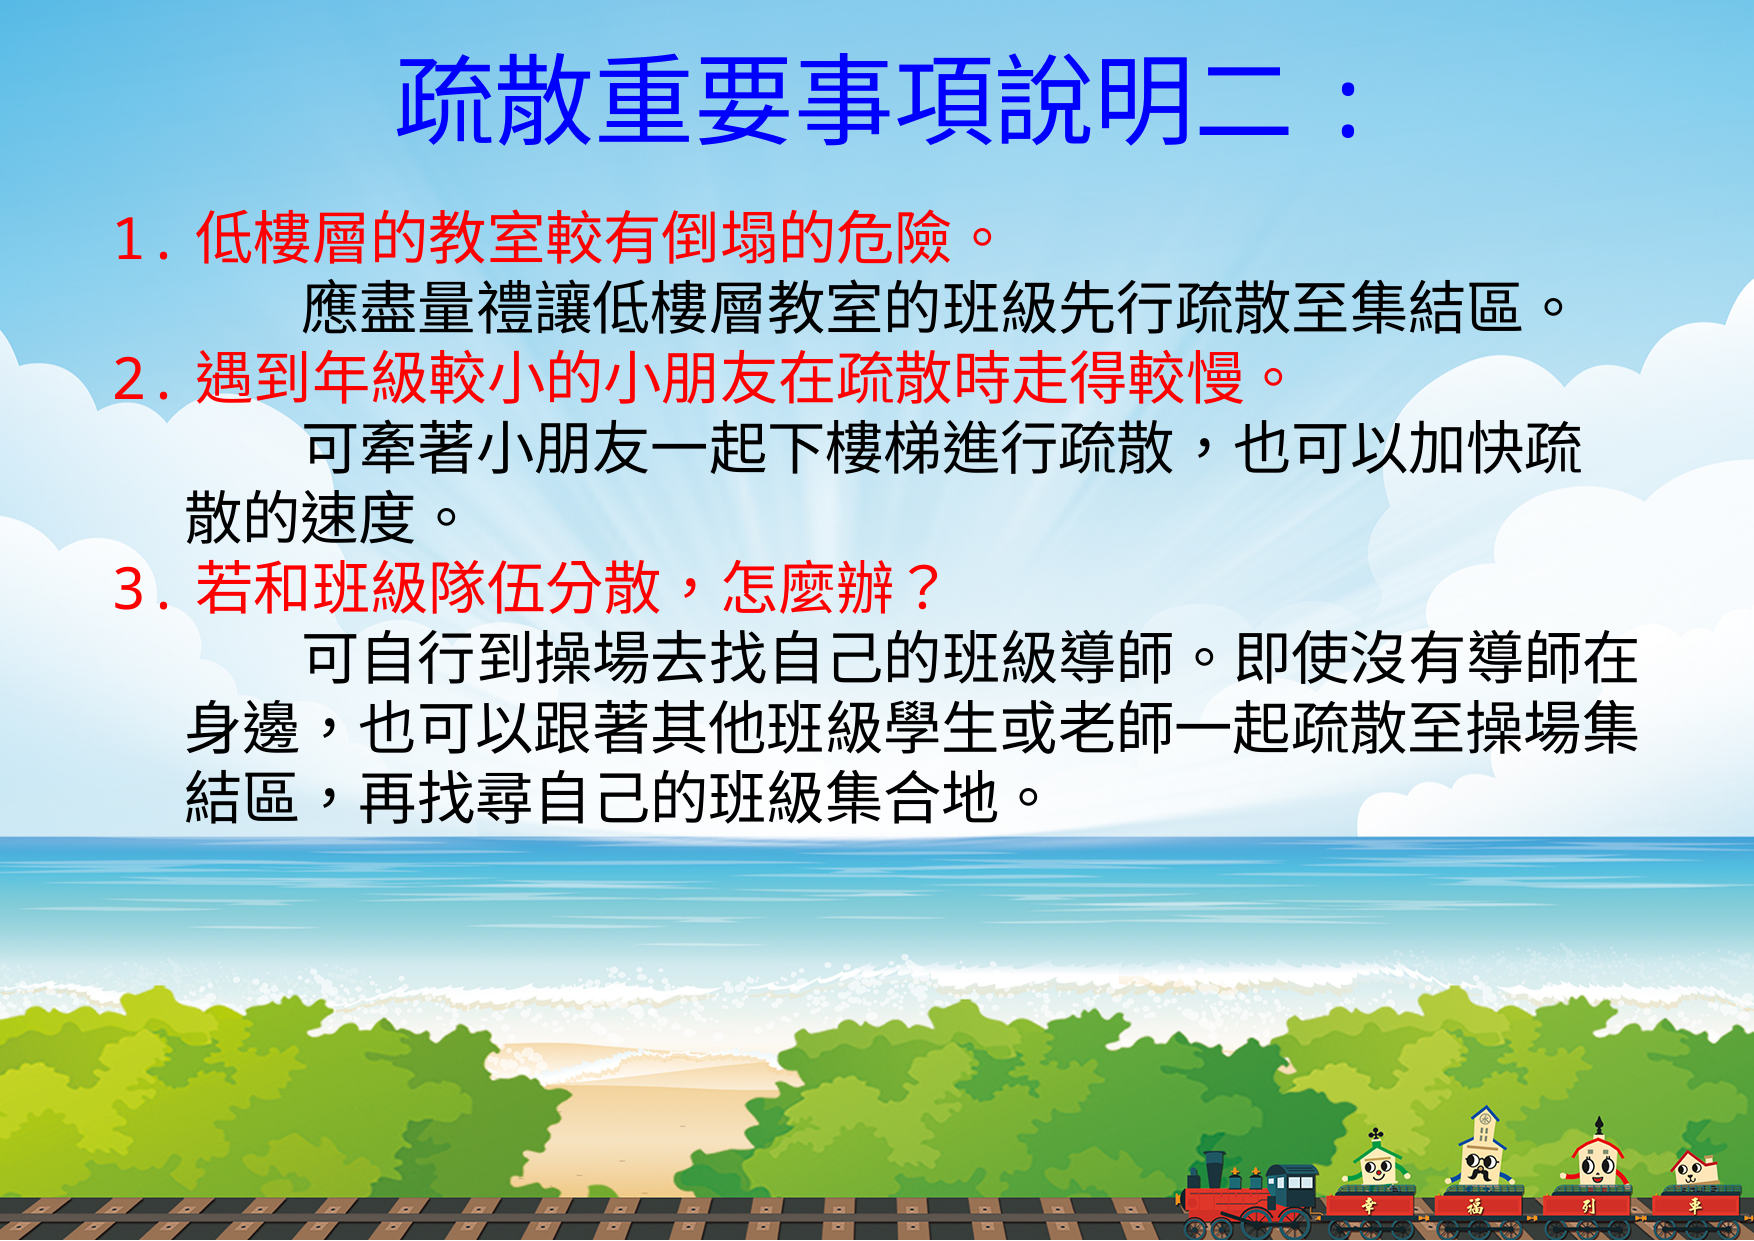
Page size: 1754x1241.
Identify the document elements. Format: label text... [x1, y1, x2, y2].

text_box 疏散重要事項說明二: [379, 30, 1352, 167]
picture [0, 0, 1754, 1240]
text_box 1.低樓層的教室較有倒塌的危險。 應盡量禮讓低樓層教室的班級先行疏散至集結區。 2.遇到年級較小的小朋友在疏散時走得較慢。 可牽著小朋友一起下樓梯進行疏散，也可以加快疏 散的速度。 3.若和班級隊伍分散，怎麼辦？ 可自行到操場去找自己的班級導師。即使沒有導師在 身邊，也可以跟著其他班級學生或老師一起疏散至操場集 結區，再找尋自己的班級集合地。 [97, 194, 1686, 904]
